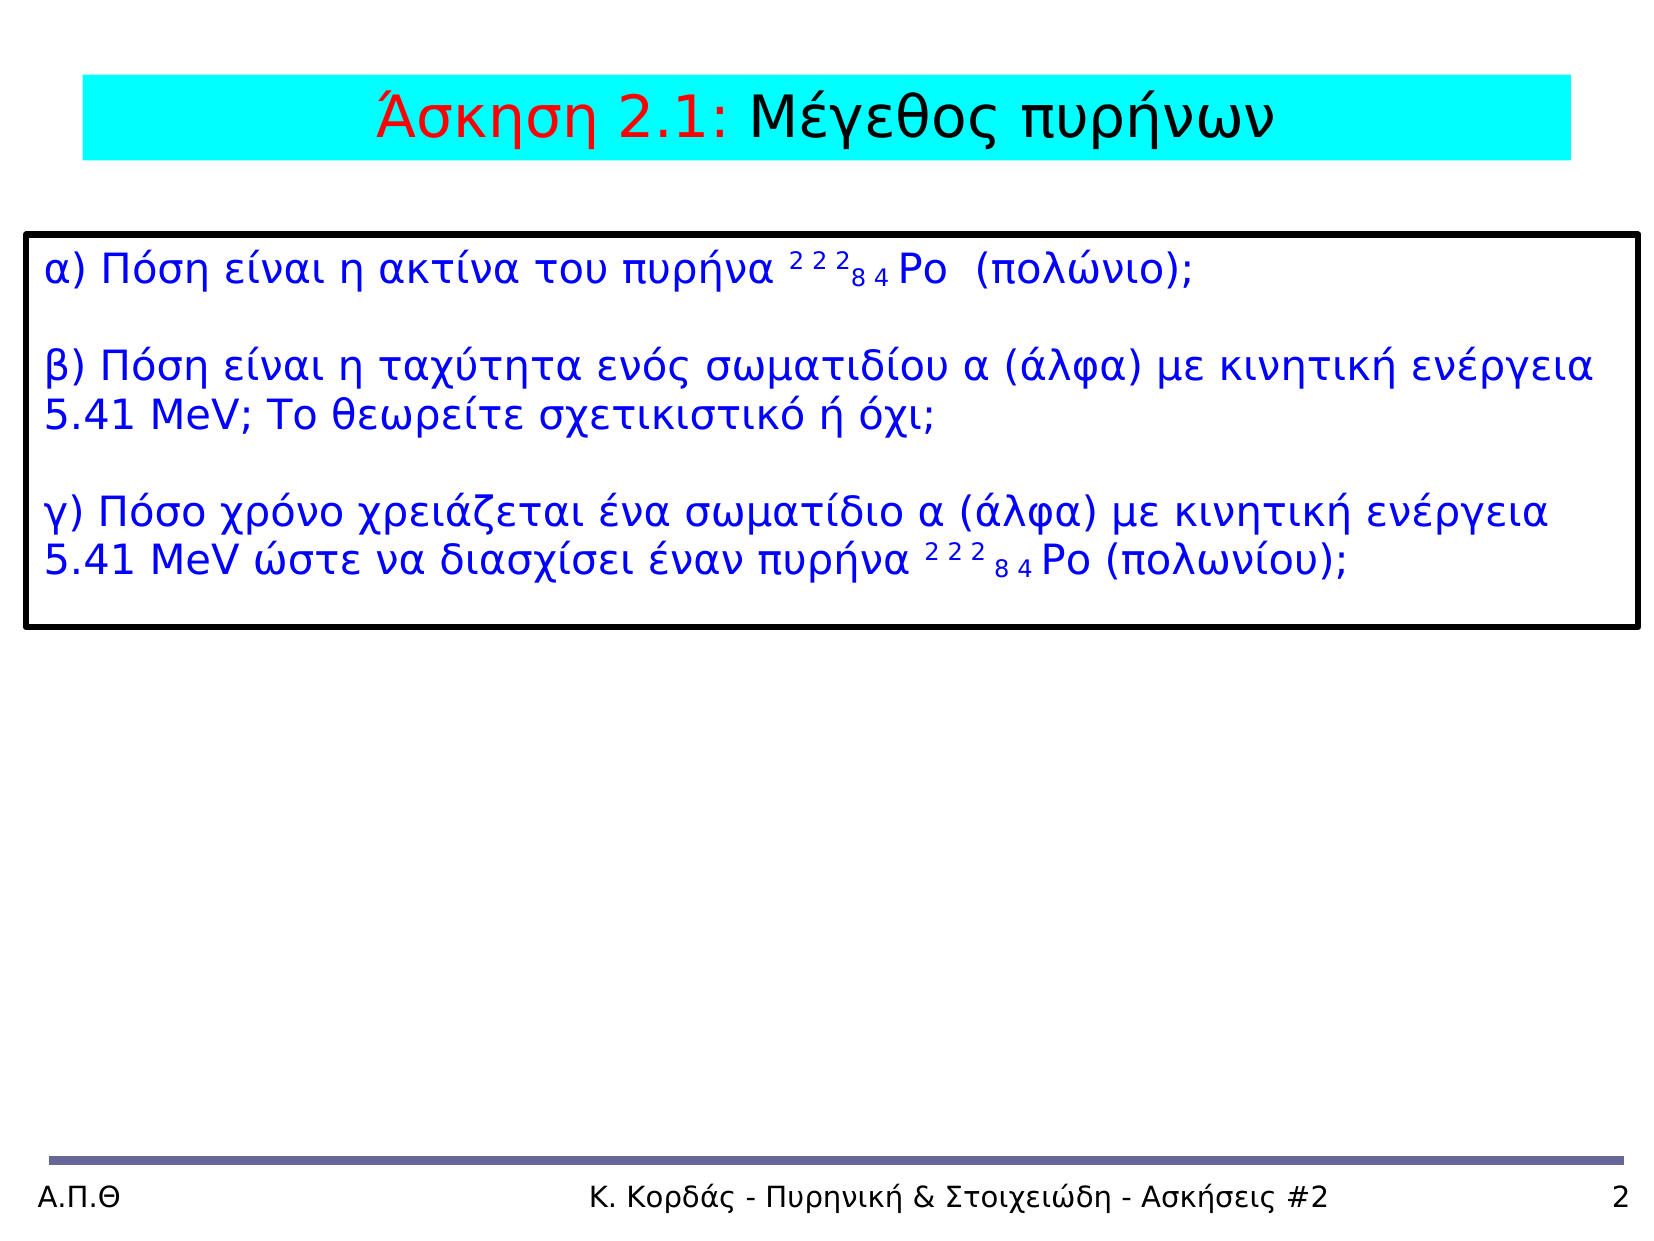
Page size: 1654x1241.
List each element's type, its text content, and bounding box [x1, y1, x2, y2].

title Άσκηση 2.1: Μέγεθος πυρήνων [82, 74, 1571, 161]
text_box α) Πόση είναι η ακτίνα του πυρήνα 2 2 28 4 Po (πολώνιο); β) Πόση είναι η ταχύτητα ενός σωματιδίου α (άλφα) με κινητική ενέργεια 5.41 MeV; Το θεωρείτε σχετικιστικό ή όχι; γ) Πόσο χρόνο χρειάζεται ένα σωματίδιο α (άλφα) με κινητική ενέργεια 5.41 MeV ώστε να διασχίσει έναν πυρήνα 2 2 2 8 4 Po (πολωνίου); [25, 234, 1639, 628]
